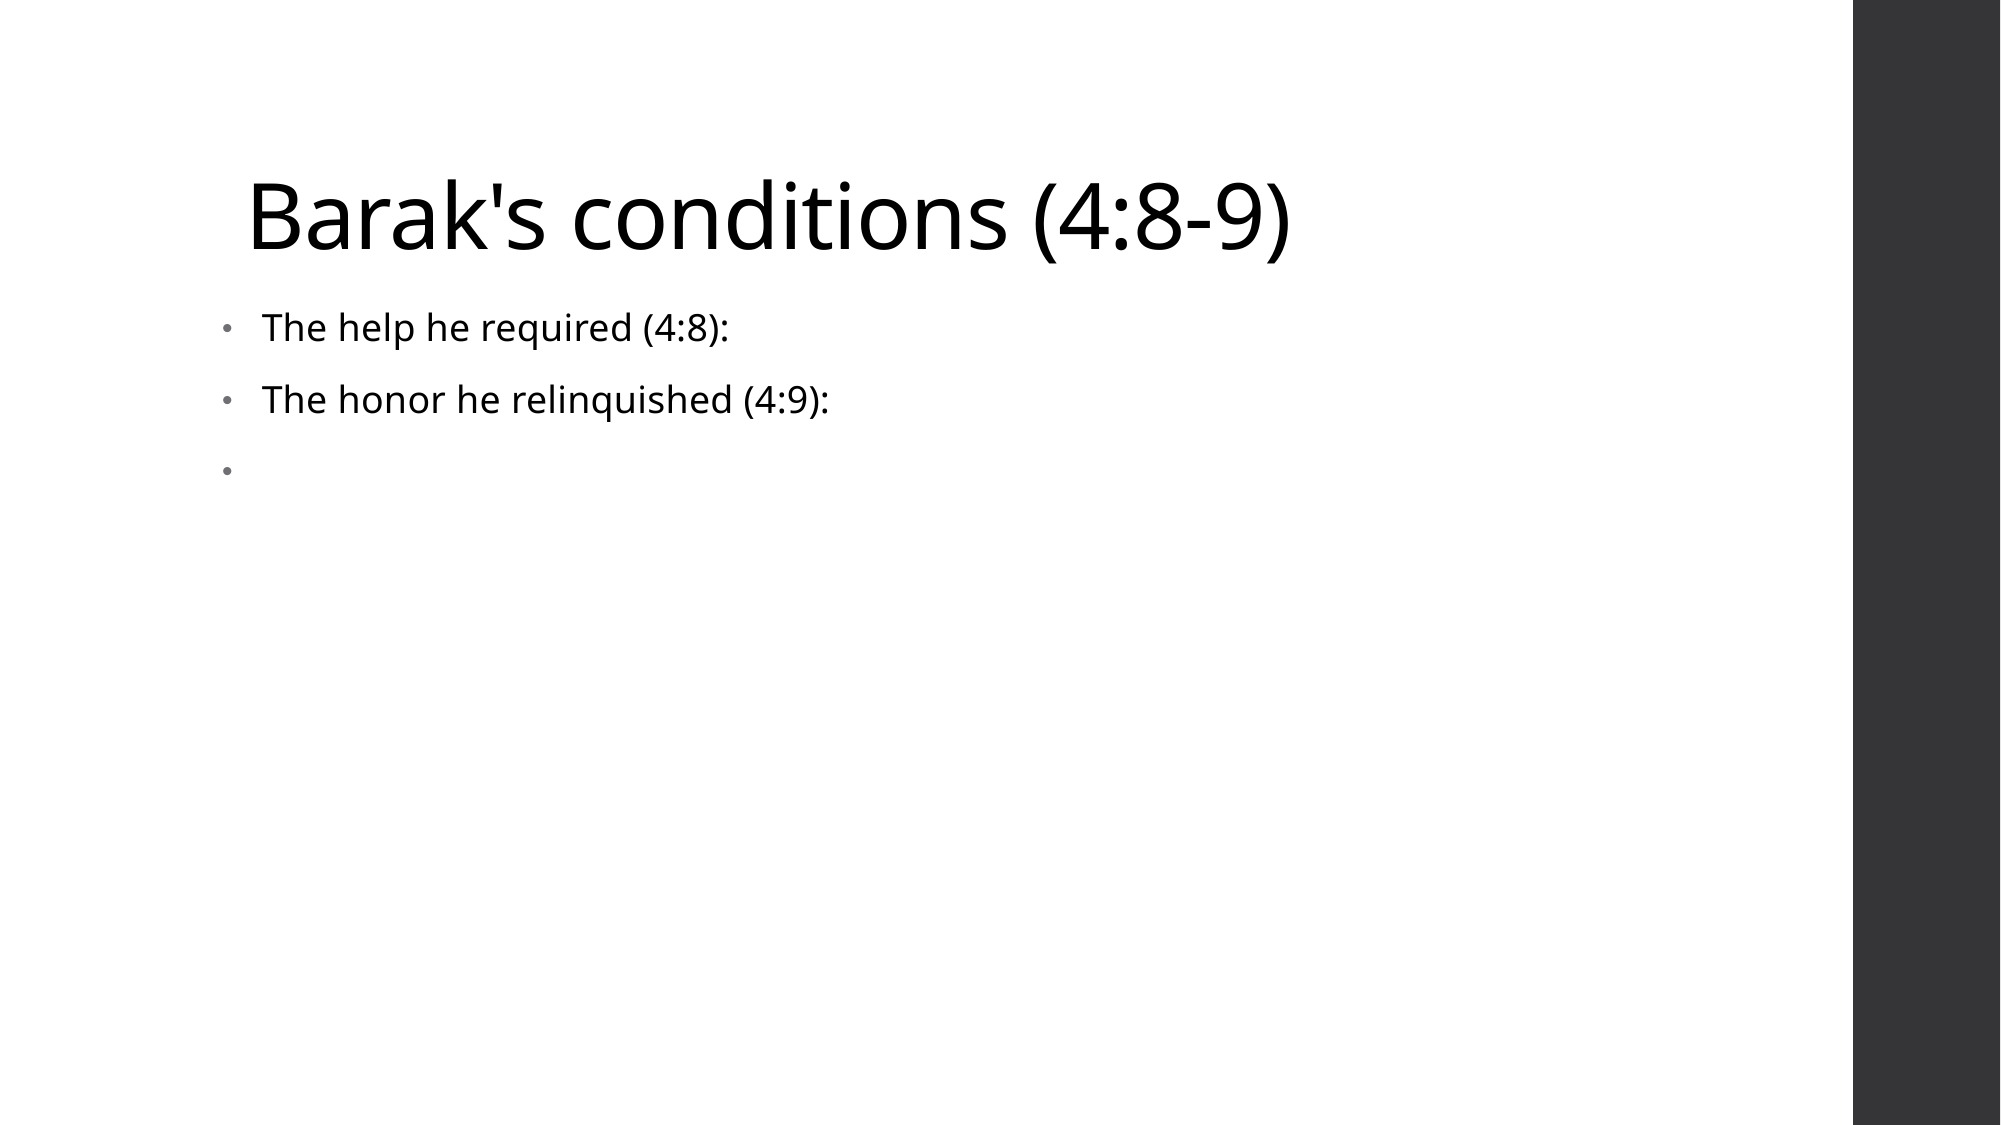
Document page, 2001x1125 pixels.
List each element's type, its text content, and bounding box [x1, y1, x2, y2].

list The help he required (4:8): The honor he relinquished (4:9): [206, 299, 1617, 1014]
title Barak's conditions (4:8-9) [206, 60, 1797, 278]
